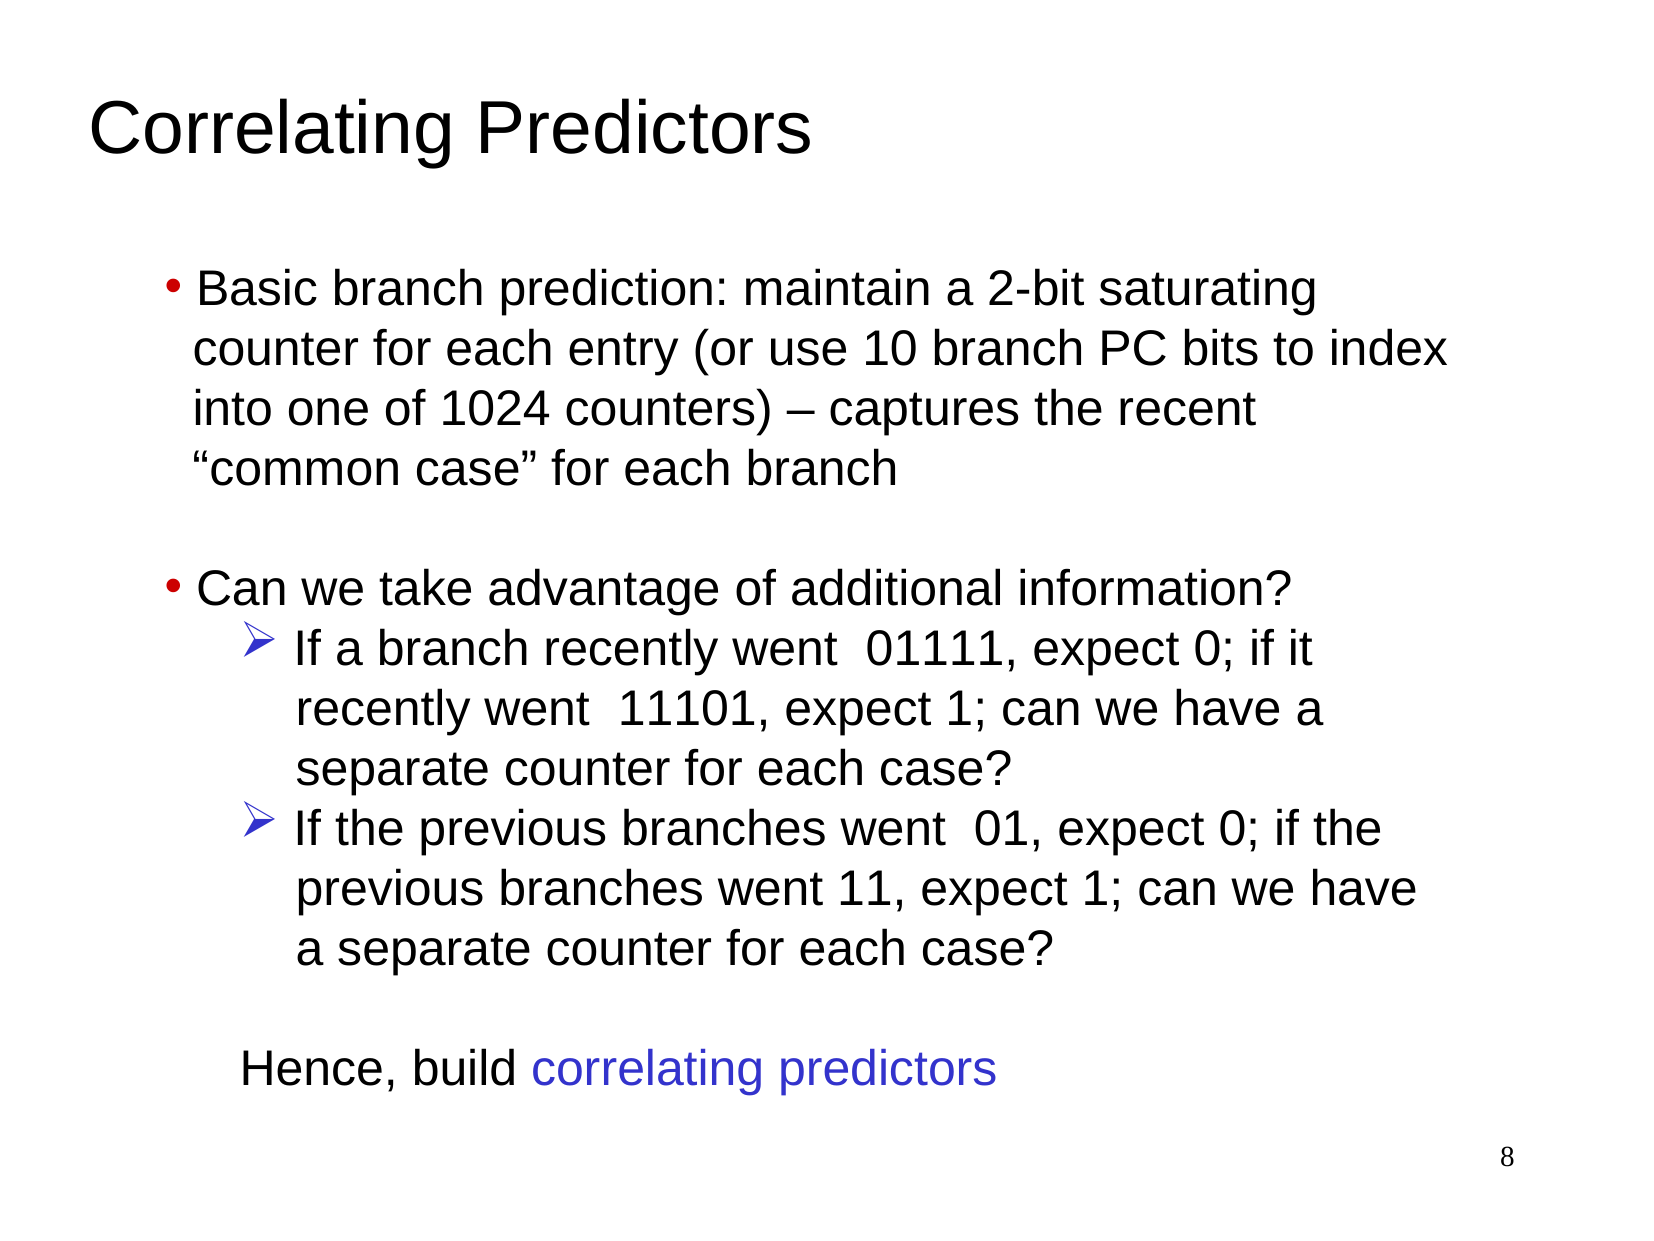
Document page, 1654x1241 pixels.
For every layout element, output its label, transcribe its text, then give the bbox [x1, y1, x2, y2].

text_box Basic branch prediction: maintain a 2-bit saturating counter for each entry (or use 10 branch PC bits to index into one of 1024 counters) – captures the recent “common case” for each branch Can we take advantage of additional information? If a branch recently went 01111, expect 0; if it recently went 11101, expect 1; can we have a separate counter for each case? If the previous branches went 01, expect 0; if the previous branches went 11, expect 1; can we have a separate counter for each case? Hence, build correlating predictors [149, 247, 1465, 1104]
text_box Correlating Predictors [73, 71, 829, 177]
text_box <number> [1185, 1129, 1530, 1213]
